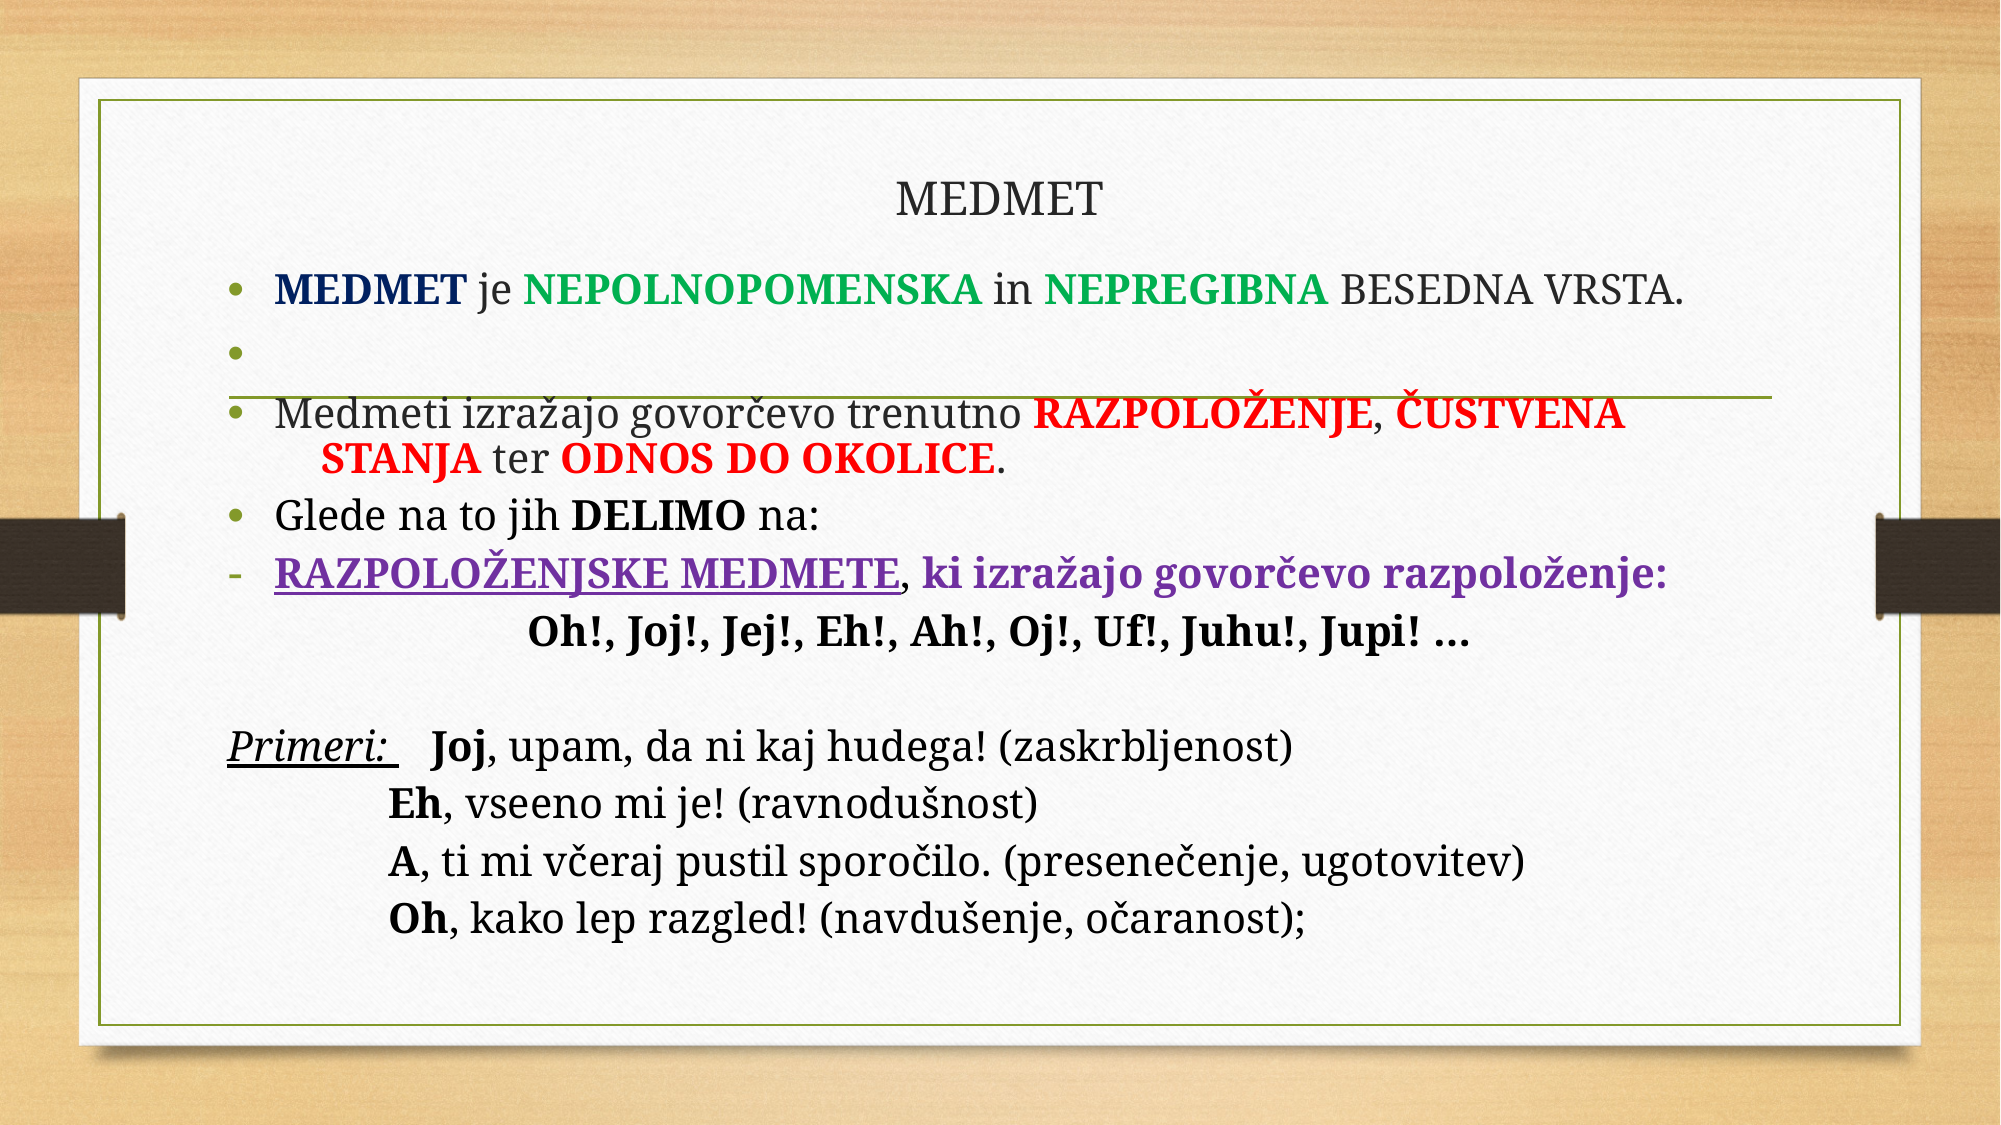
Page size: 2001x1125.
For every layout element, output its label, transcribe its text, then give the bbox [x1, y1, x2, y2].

title MEDMET [212, 161, 1788, 233]
list MEDMET je NEPOLNOPOMENSKA in NEPREGIBNA BESEDNA VRSTA. Medmeti izražajo govorčevo trenutno RAZPOLOŽENJE, ČUSTVENA STANJA ter ODNOS DO OKOLICE. Glede na to jih DELIMO na: RAZPOLOŽENJSKE MEDMETE, ki izražajo govorčevo razpoloženje: Oh!, Joj!, Jej!, Eh!, Ah!, Oj!, Uf!, Juhu!, Jupi! … Primeri: Joj, upam, da ni kaj hudega! (zaskrbljenost) Eh, vseeno mi je! (ravnodušnost) A, ti mi včeraj pustil sporočilo. (presenečenje, ugotovitev) Oh, kako lep razgled! (navdušenje, očaranost); [212, 260, 1788, 1125]
